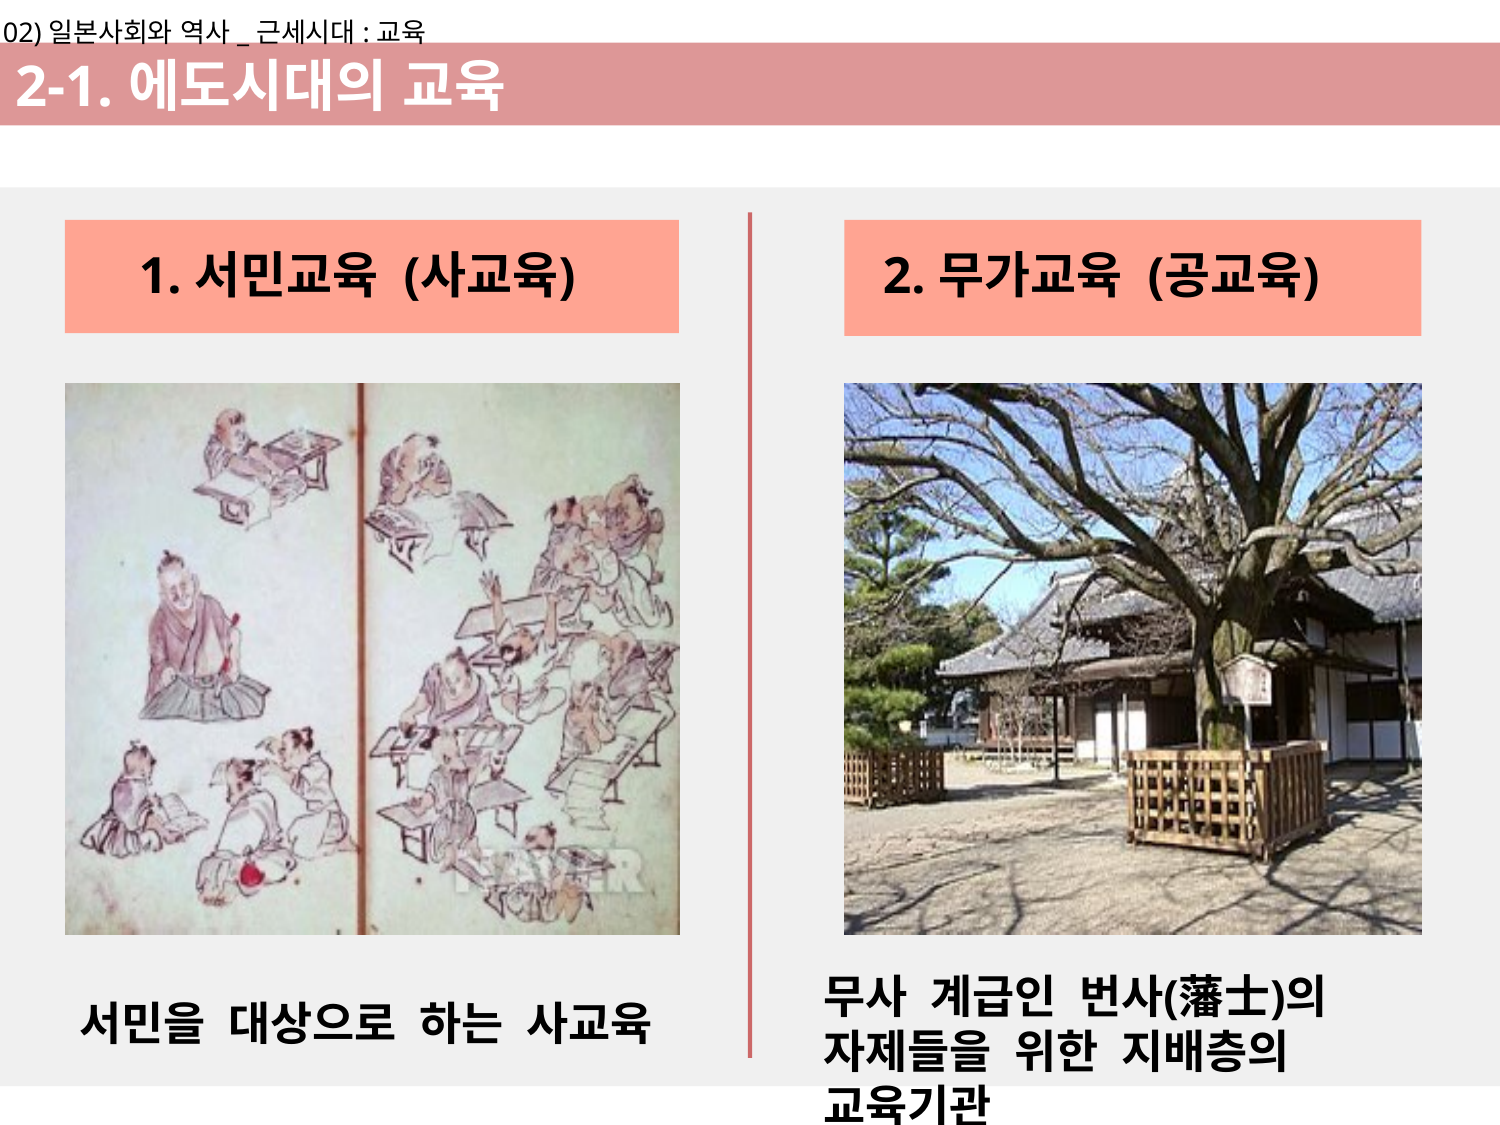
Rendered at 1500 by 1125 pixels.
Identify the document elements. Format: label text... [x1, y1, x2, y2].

text_box 2-1. 에도시대의 교육 [0, 42, 1500, 126]
text_box 무사 계급인 번사(藩士)의 자제들을 위한 지배층의 교육기관 [808, 959, 1476, 1125]
text_box 1. 서민교육 (사교육) [123, 236, 680, 312]
picture [844, 383, 1422, 935]
picture [65, 383, 680, 935]
text_box 02) 일본사회와 역사 _ 근세시대 : 교육 [0, 7, 868, 56]
text_box [0, 187, 1500, 1087]
text_box 2. 무가교육 (공교육) [868, 236, 1424, 312]
text_box 서민을 대상으로 하는 사교육 [64, 987, 710, 1058]
